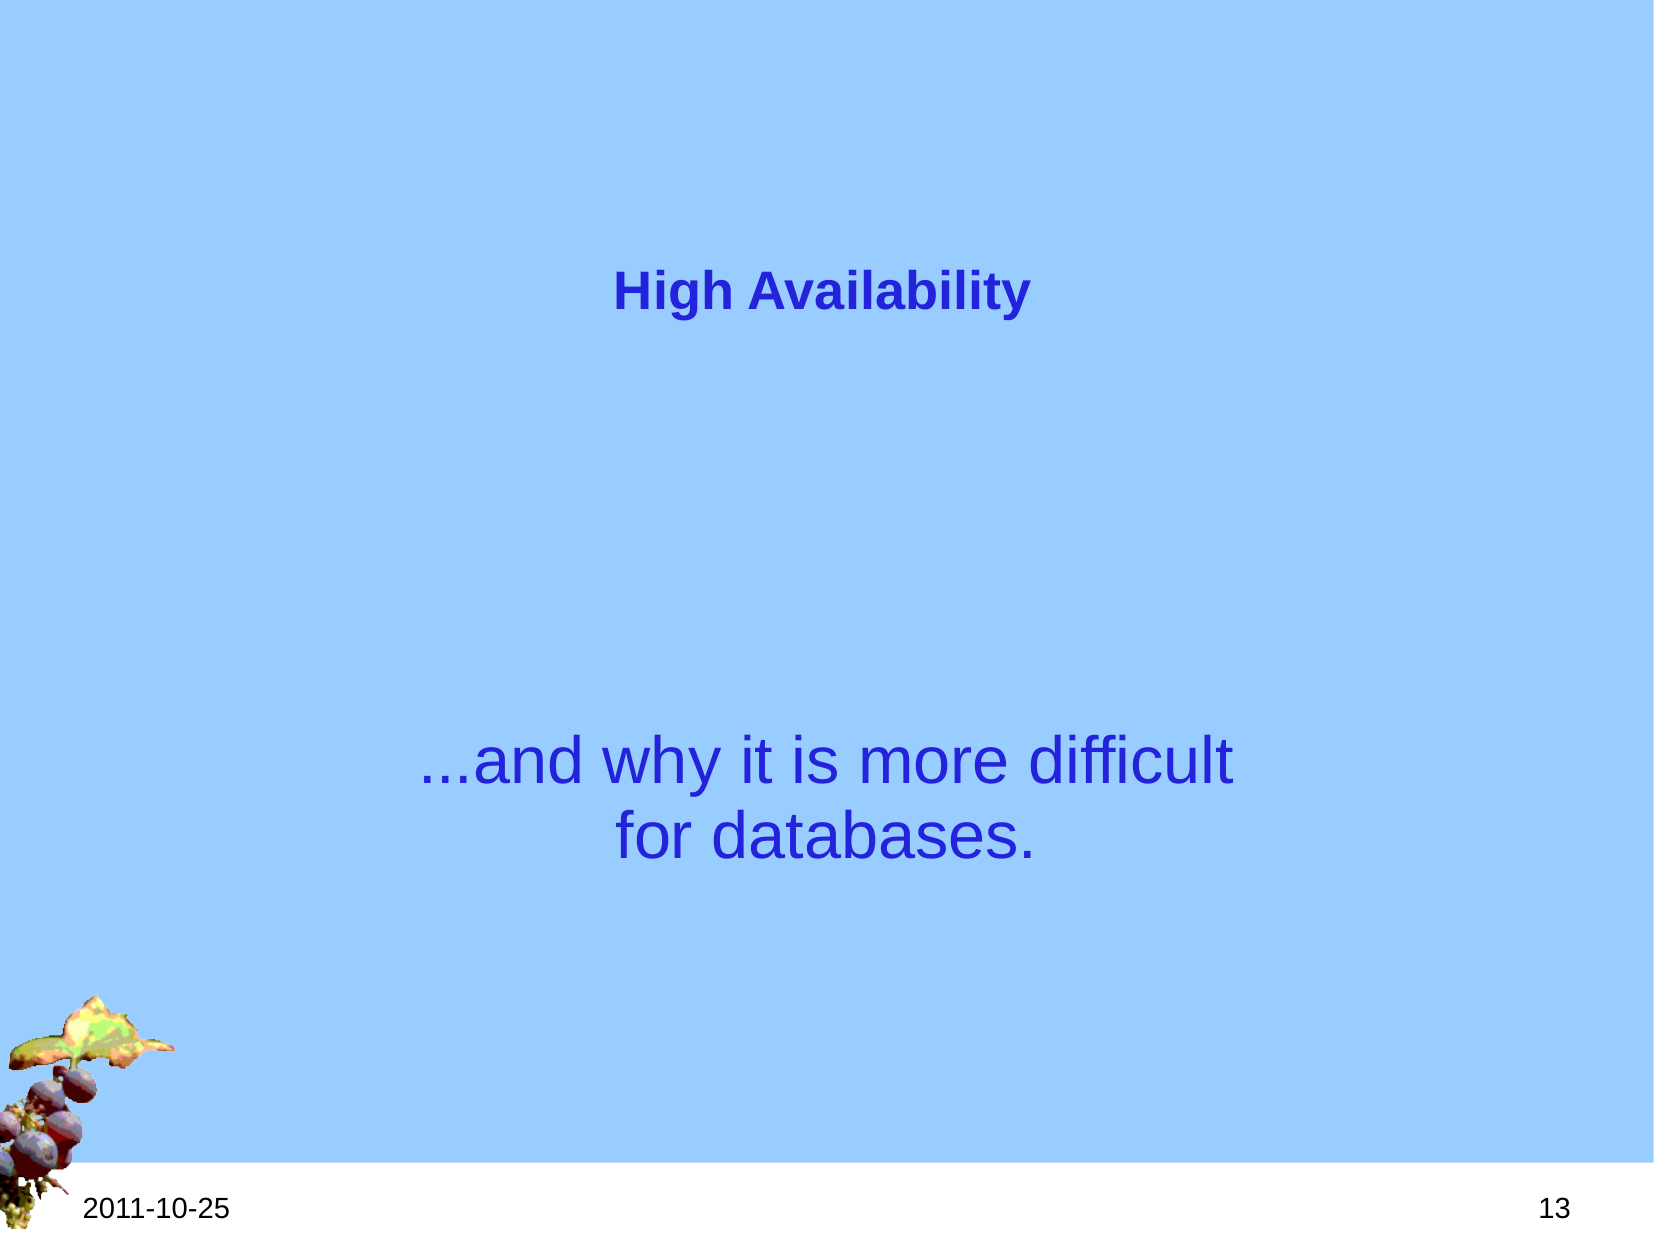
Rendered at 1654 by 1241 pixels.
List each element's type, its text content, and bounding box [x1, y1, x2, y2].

picture [0, 990, 188, 1229]
title High Availability [78, 187, 1568, 395]
subtitle ...and why it is more difficult for databases. [82, 487, 1571, 1109]
